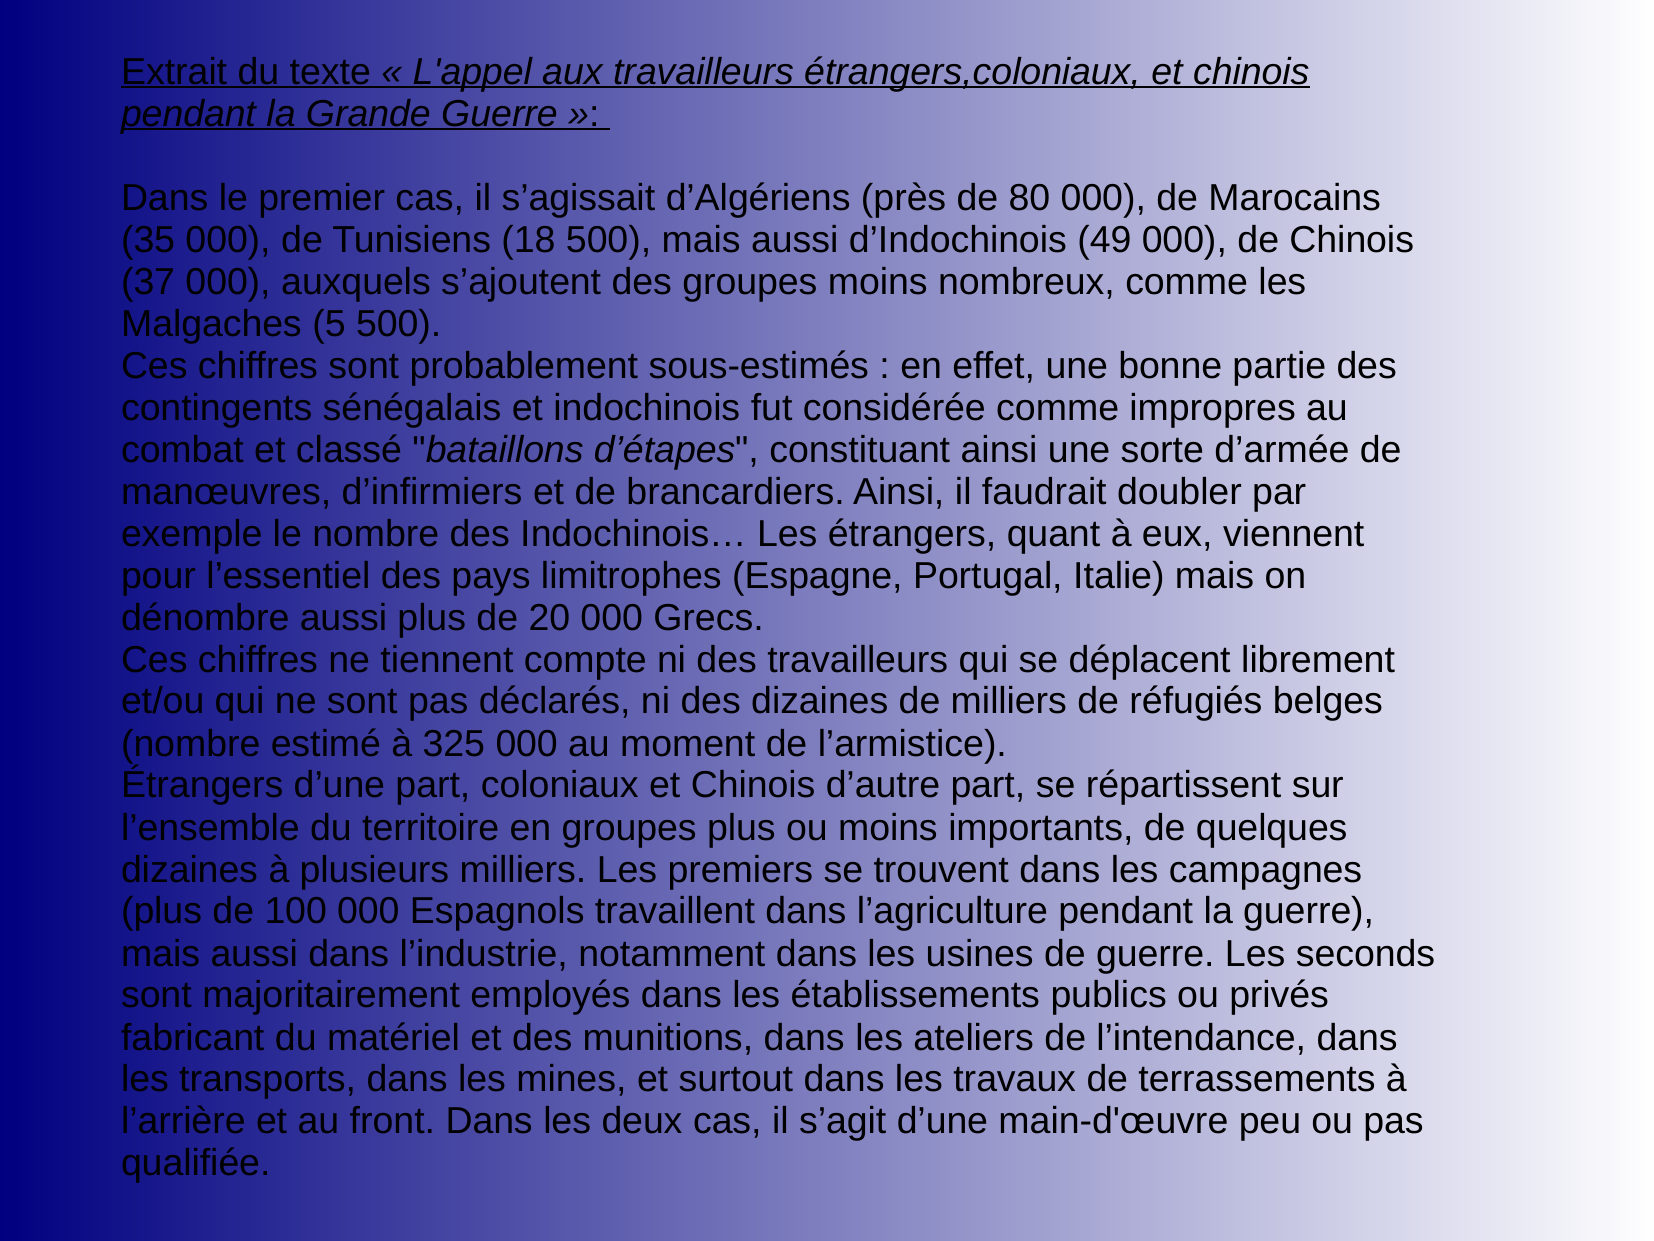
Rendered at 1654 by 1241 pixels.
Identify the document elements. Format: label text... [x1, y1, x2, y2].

text_box Extrait du texte « L'appel aux travailleurs étrangers,coloniaux, et chinois pendant la Grande Guerre »: Dans le premier cas, il s’agissait d’Algériens (près de 80 000), de Marocains (35 000), de Tunisiens (18 500), mais aussi d’Indochinois (49 000), de Chinois (37 000), auxquels s’ajoutent des groupes moins nombreux, comme les Malgaches (5 500). Ces chiffres sont probablement sous-estimés : en effet, une bonne partie des contingents sénégalais et indochinois fut considérée comme impropres au combat et classé "bataillons d’étapes", constituant ainsi une sorte d’armée de manœuvres, d’infirmiers et de brancardiers. Ainsi, il faudrait doubler par exemple le nombre des Indochinois… Les étrangers, quant à eux, viennent pour l’essentiel des pays limitrophes (Espagne, Portugal, Italie) mais on dénombre aussi plus de 20 000 Grecs. Ces chiffres ne tiennent compte ni des travailleurs qui se déplacent librement et/ou qui ne sont pas déclarés, ni des dizaines de milliers de réfugiés belges (nombre estimé à 325 000 au moment de l’armistice). Étrangers d’une part, coloniaux et Chinois d’autre part, se répartissent sur l’ensemble du territoire en groupes plus ou moins importants, de quelques dizaines à plusieurs milliers. Les premiers se trouvent dans les campagnes (plus de 100 000 Espagnols travaillent dans l’agriculture pendant la guerre), mais aussi dans l’industrie, notamment dans les usines de guerre. Les seconds sont majoritairement employés dans les établissements publics ou privés fabricant du matériel et des munitions, dans les ateliers de l’intendance, dans les transports, dans les mines, et surtout dans les travaux de terrassements à l’arrière et au front. Dans les deux cas, il s’agit d’une main-d'œuvre peu ou pas qualifiée. [106, 42, 1453, 1193]
